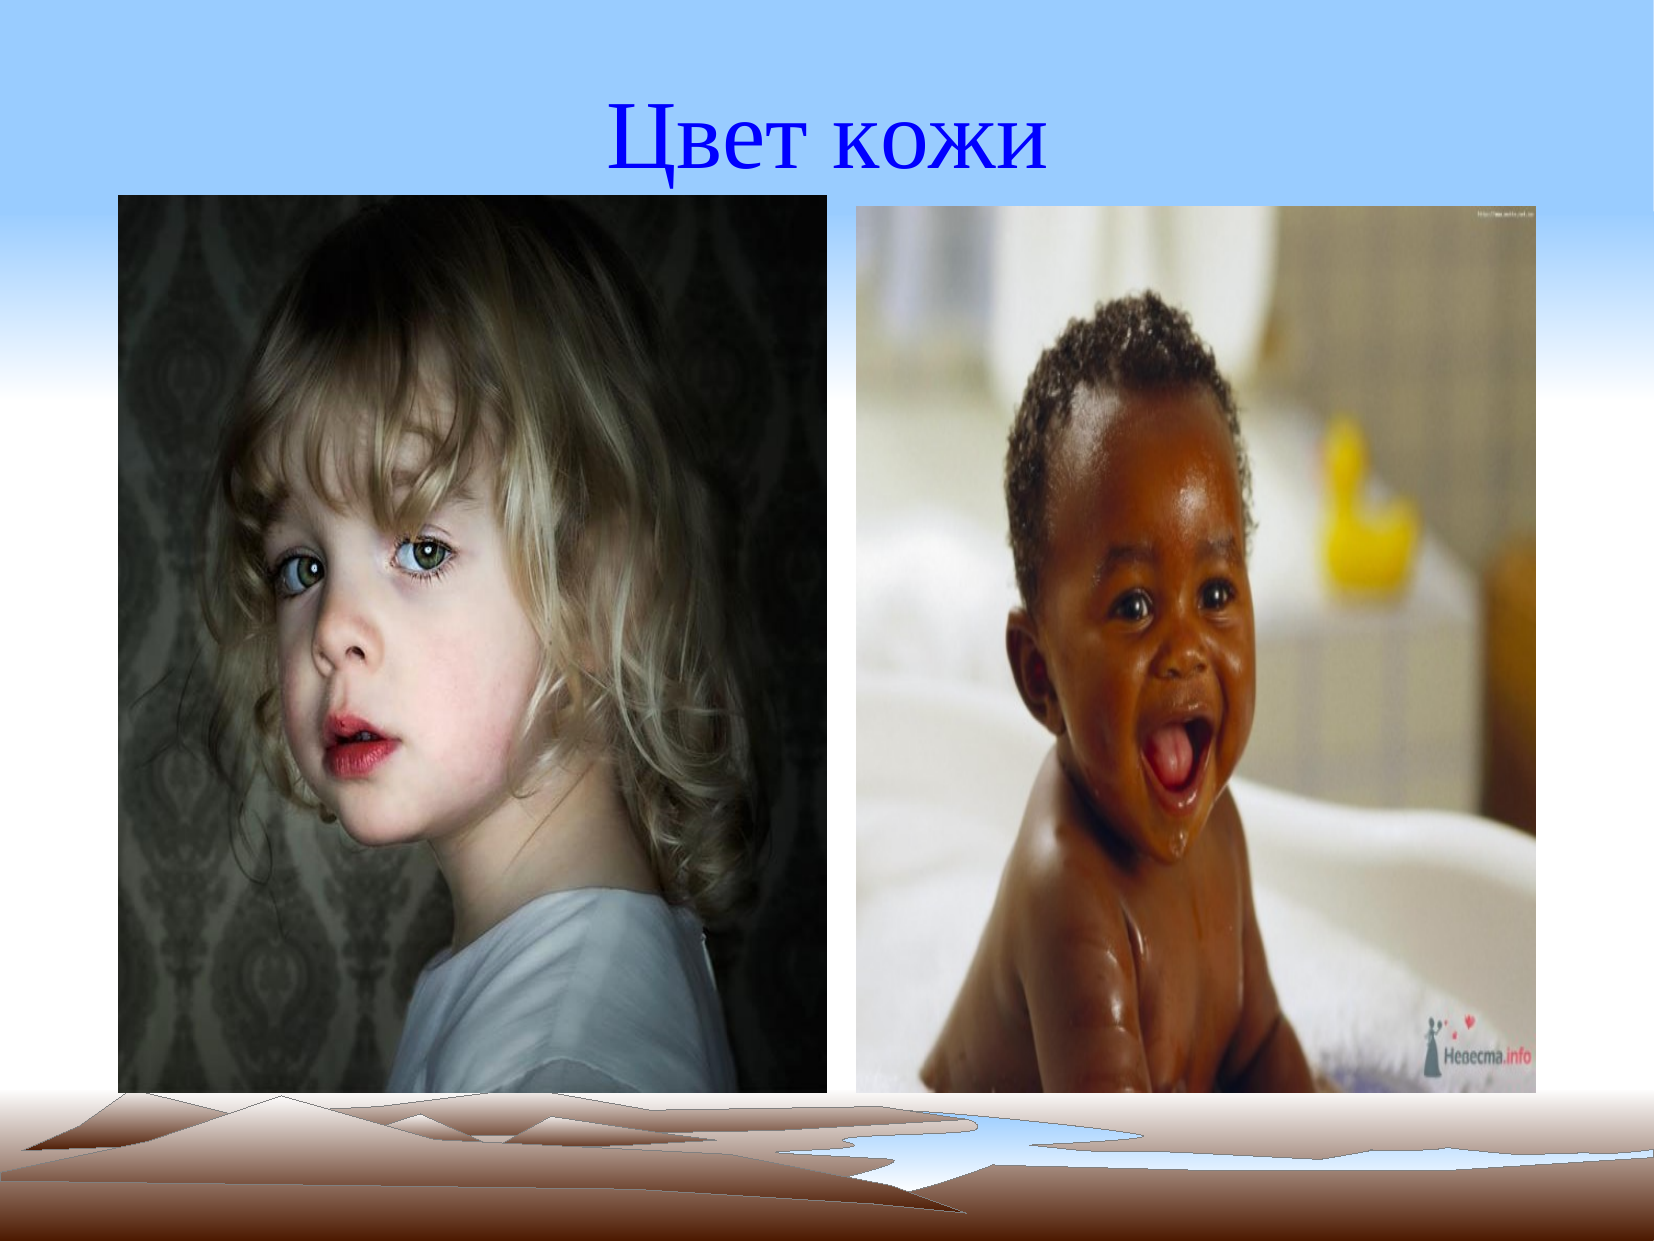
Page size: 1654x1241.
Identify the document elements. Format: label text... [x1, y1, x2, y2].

text_box [118, 195, 827, 1093]
text_box [856, 206, 1536, 1093]
title Цвет кожи [121, 41, 1534, 229]
